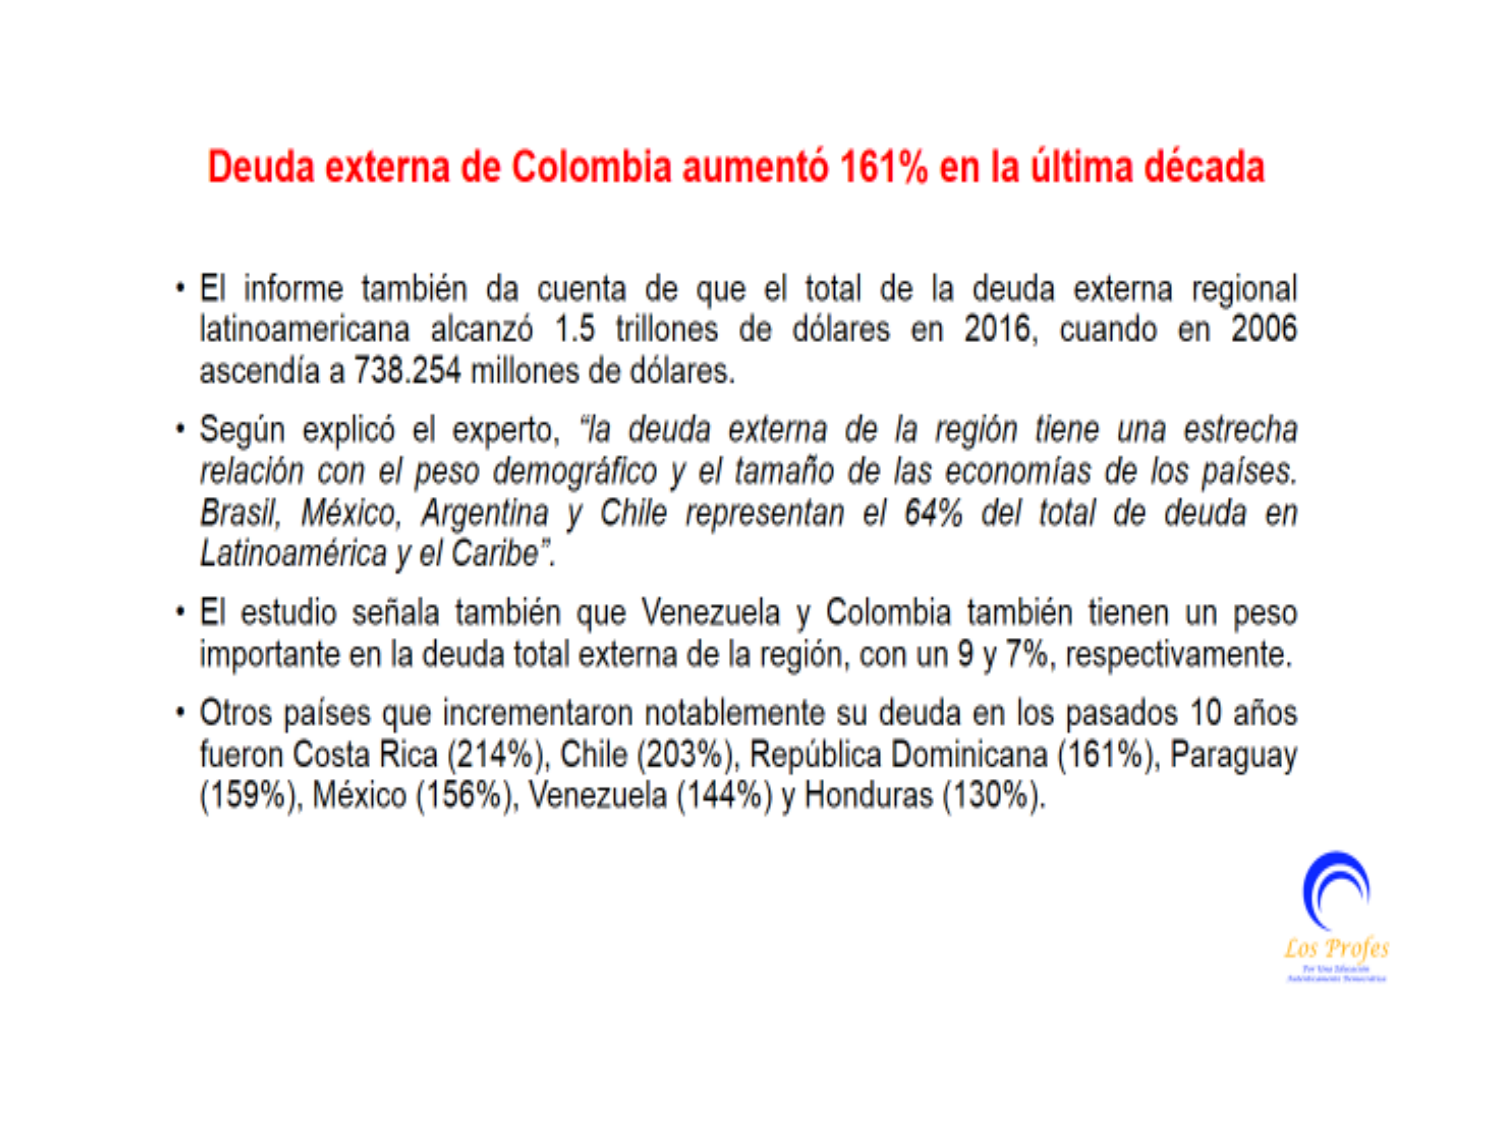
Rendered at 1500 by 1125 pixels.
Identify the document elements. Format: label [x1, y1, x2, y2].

picture [95, 60, 1398, 1000]
